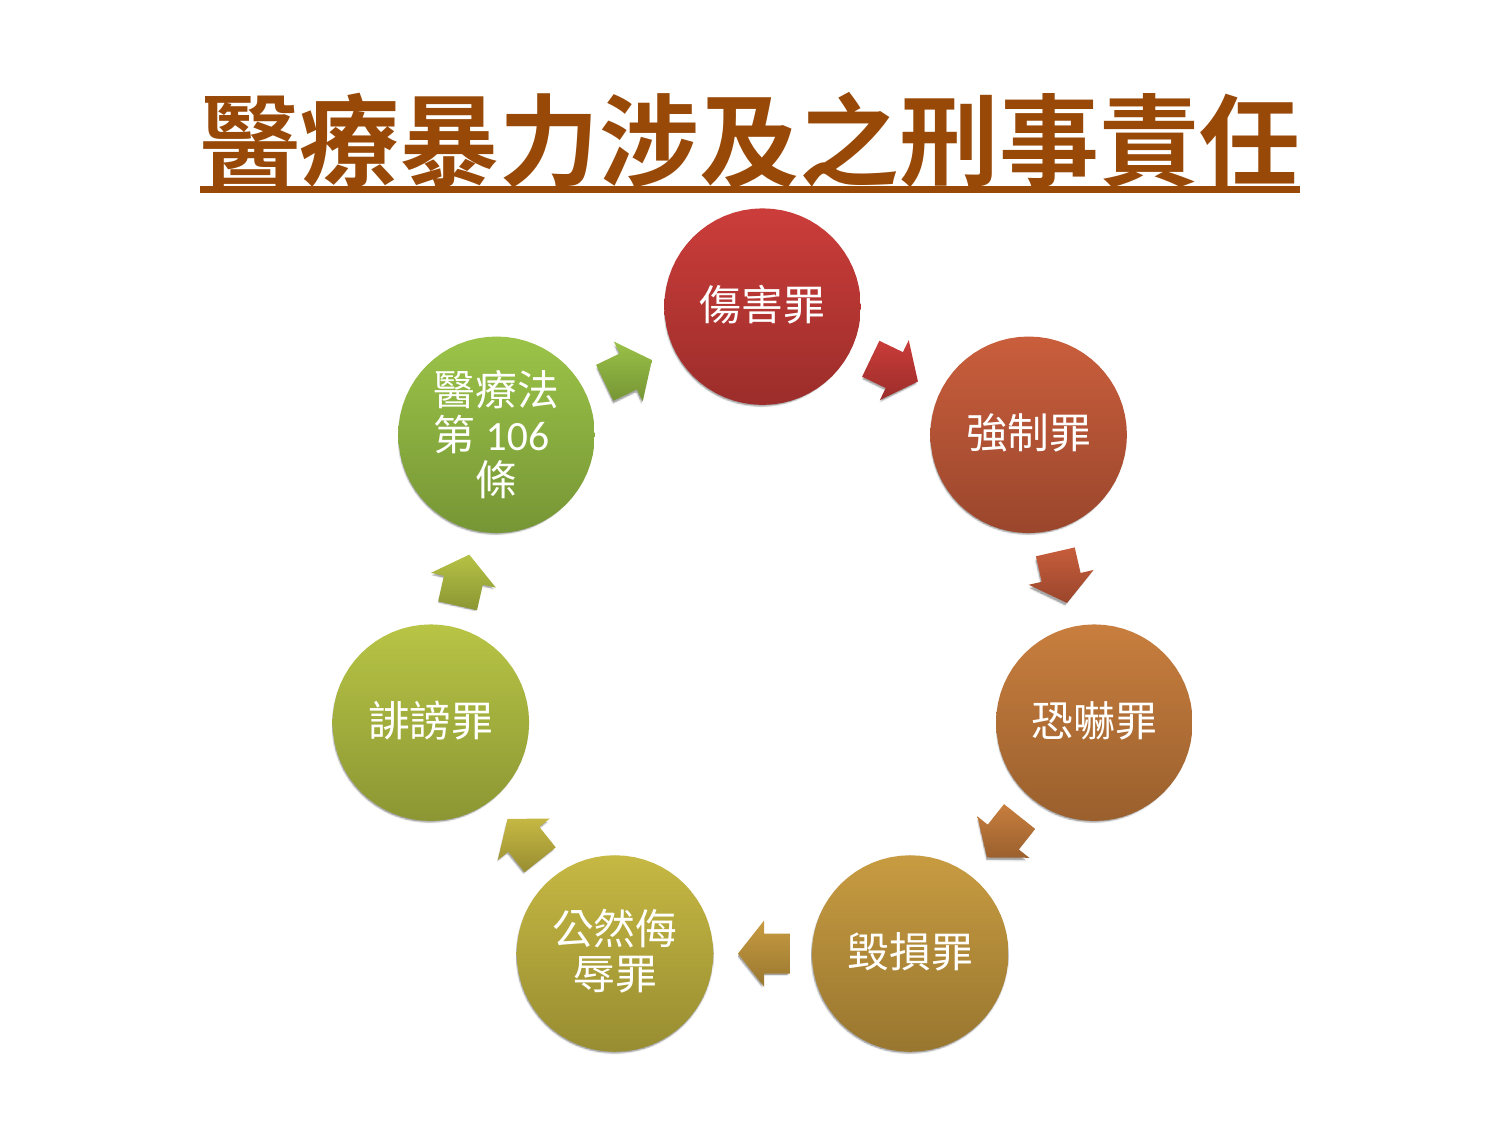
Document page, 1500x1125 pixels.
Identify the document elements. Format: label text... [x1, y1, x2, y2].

text_box 醫療法第106條 [398, 336, 595, 534]
text_box [738, 920, 791, 987]
text_box 誹謗罪 [332, 624, 530, 821]
text_box [596, 341, 652, 402]
text_box 公然侮辱罪 [516, 855, 714, 1052]
text_box [1028, 547, 1094, 603]
title 醫療暴力涉及之刑事責任 [75, 45, 1426, 233]
text_box [862, 340, 918, 401]
text_box 傷害罪 [664, 208, 861, 405]
text_box 恐嚇罪 [996, 624, 1193, 821]
text_box 毀損罪 [811, 855, 1009, 1052]
text_box [431, 554, 496, 611]
text_box [977, 804, 1036, 858]
text_box 強制罪 [930, 336, 1127, 534]
text_box [497, 818, 556, 873]
